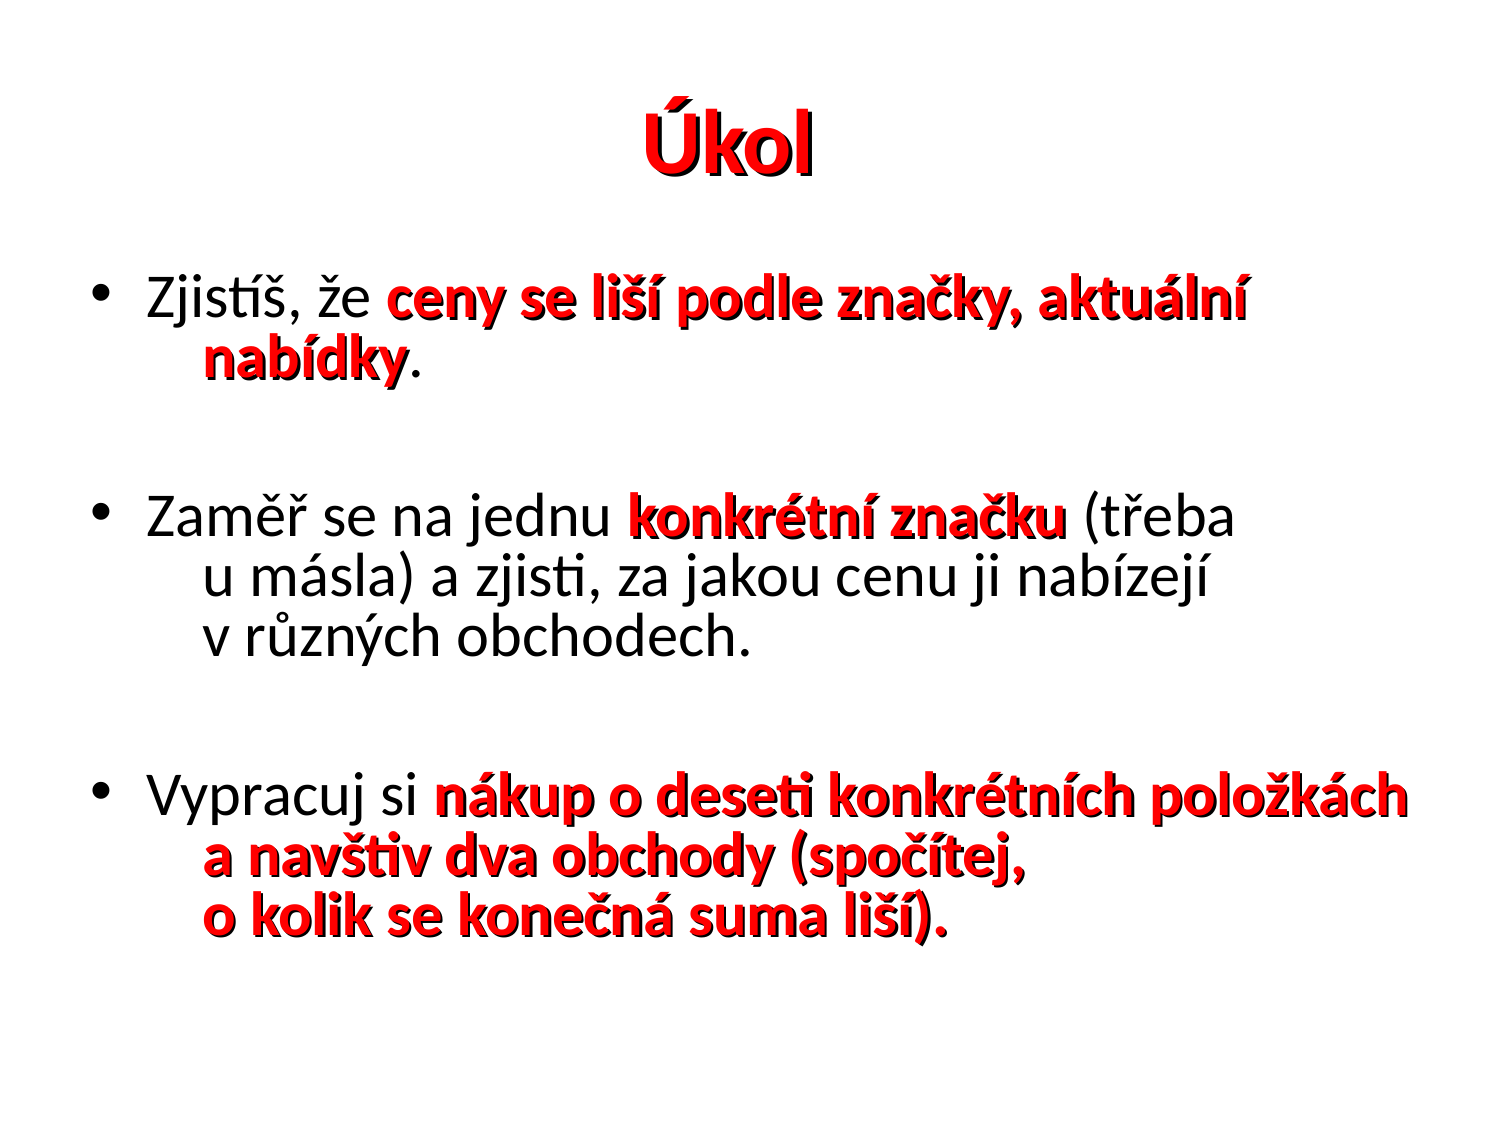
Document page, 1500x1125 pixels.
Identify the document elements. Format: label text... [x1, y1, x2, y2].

title Úkol [53, 42, 1404, 231]
list Zjistíš, že ceny se liší podle značky, aktuální nabídky. Zaměř se na jednu konkrétní značku (třeba u másla) a zjisti, za jakou cenu ji nabízejí v různých obchodech. Vypracuj si nákup o deseti konkrétních položkách a navštiv dva obchody (spočítej, o kolik se konečná suma liší). [75, 262, 1426, 1005]
